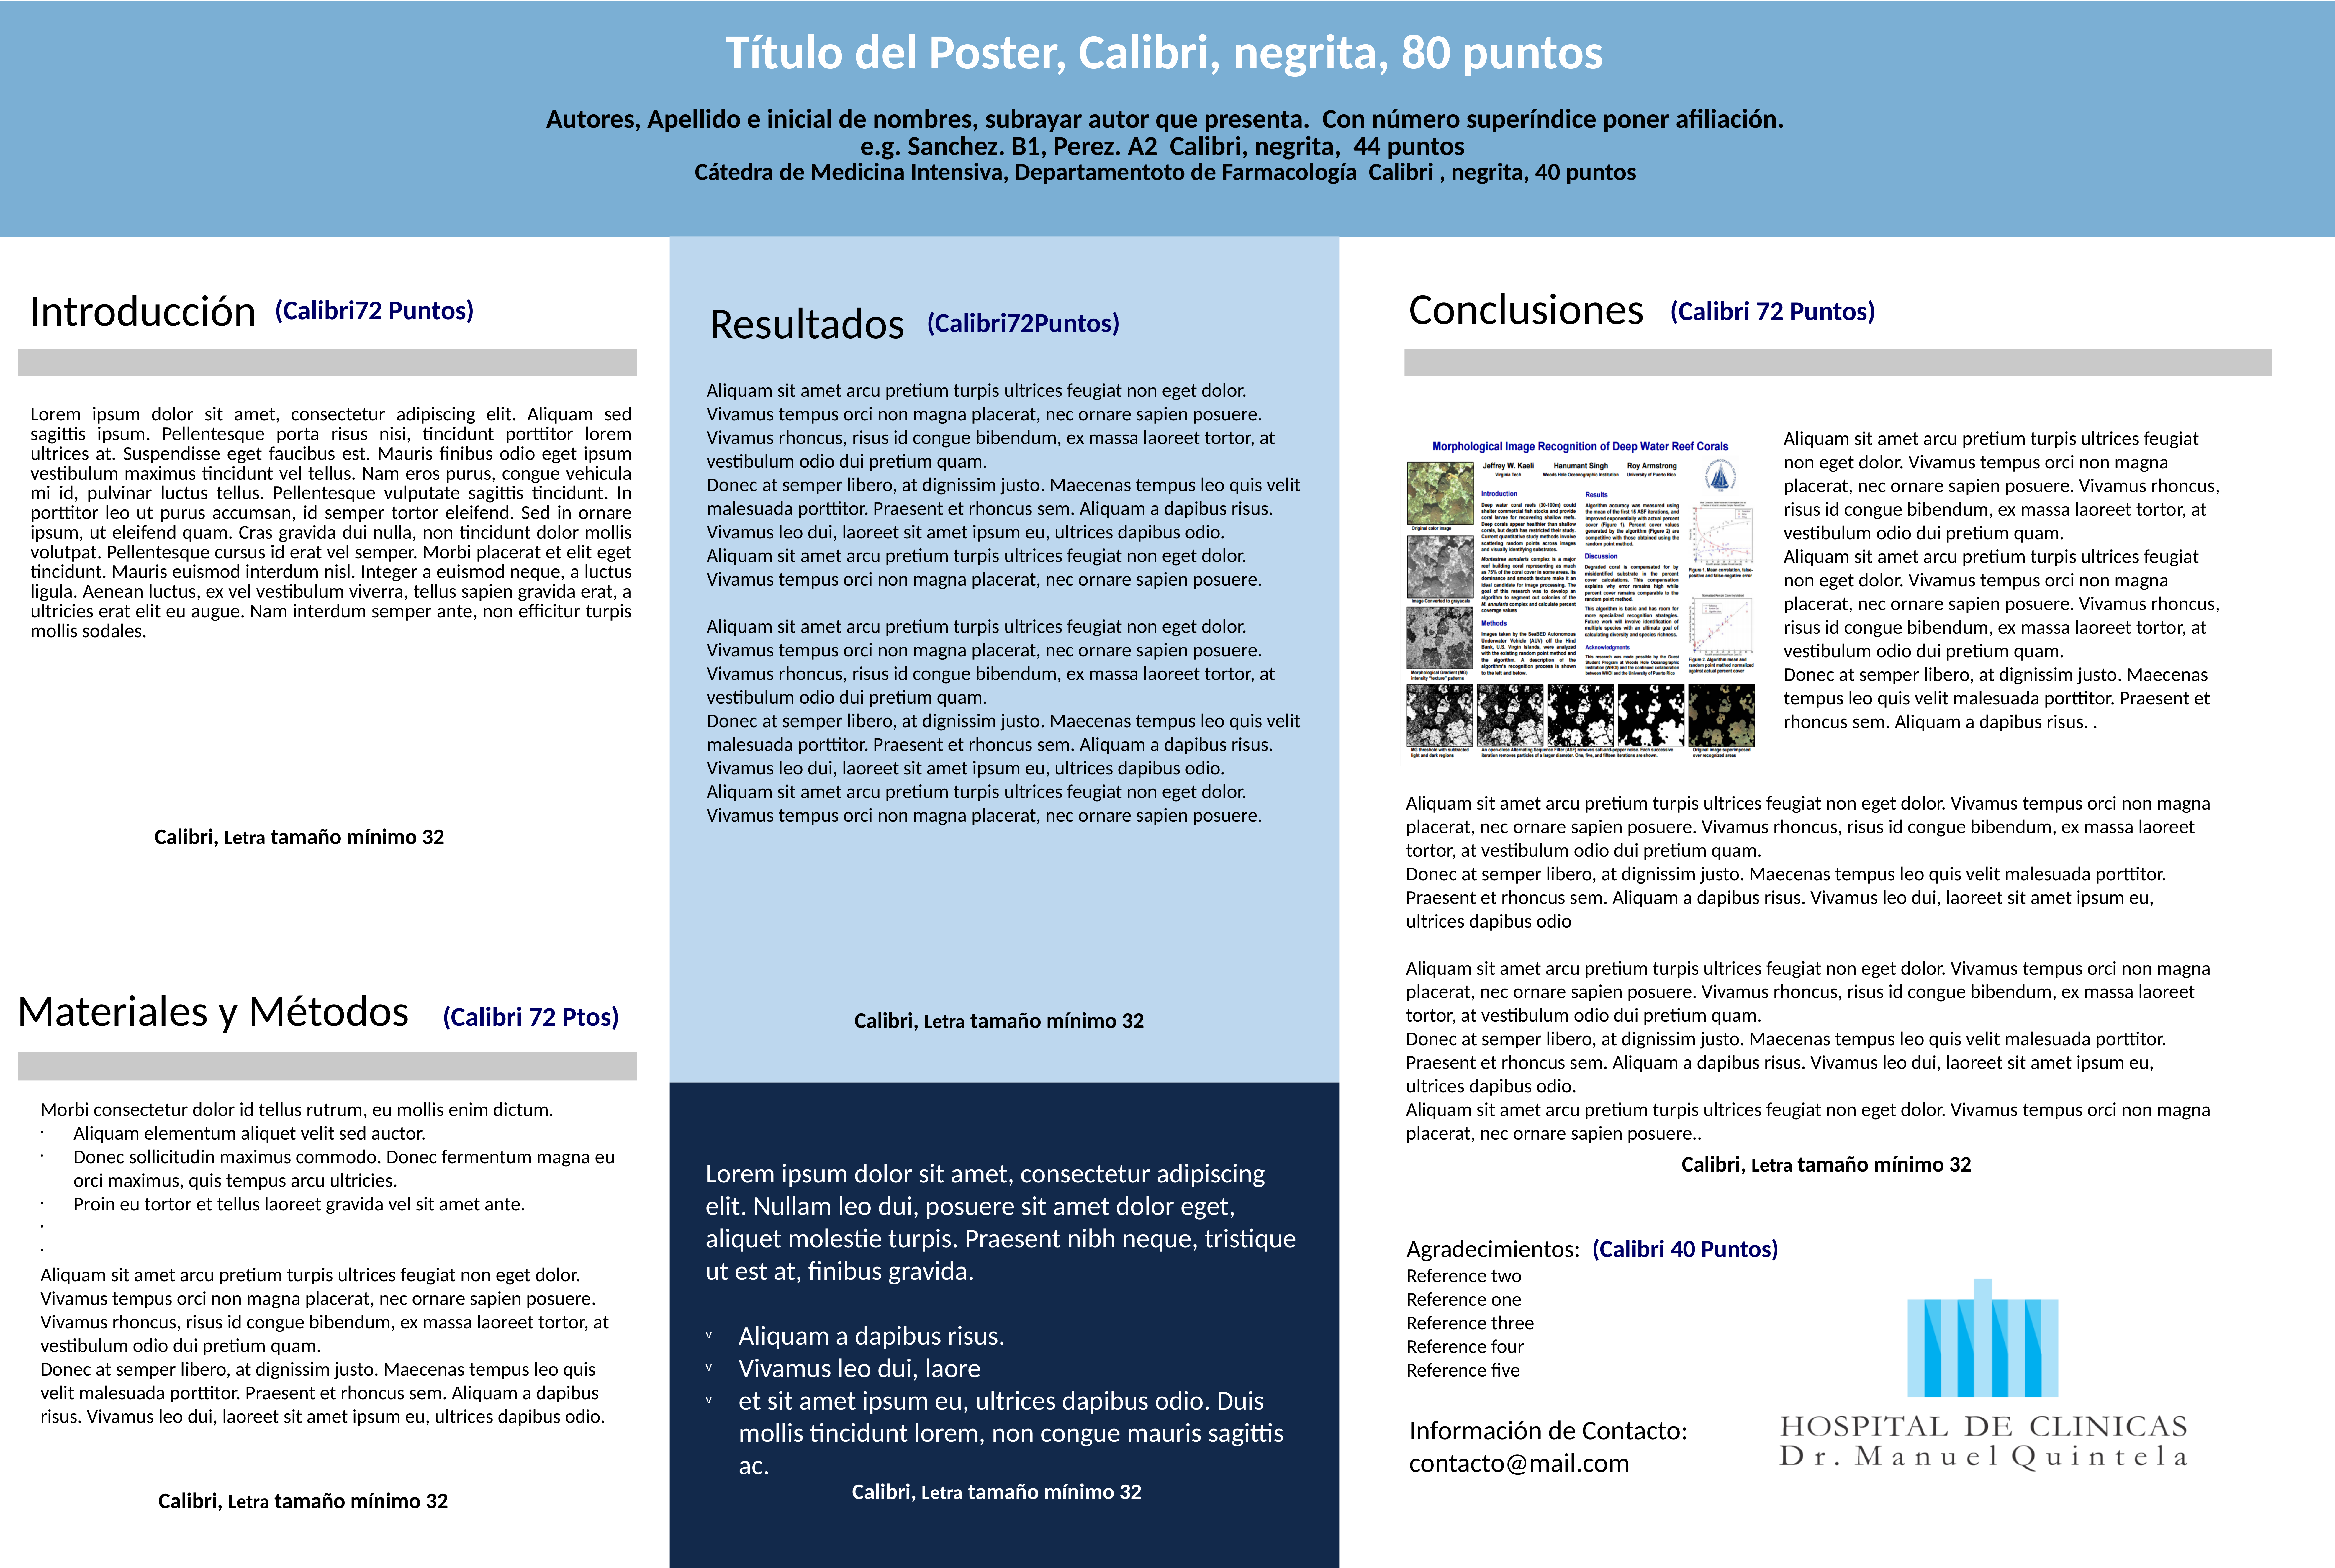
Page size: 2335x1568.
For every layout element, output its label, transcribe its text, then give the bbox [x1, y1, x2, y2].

text_box (Calibri 72 Puntos) [1666, 298, 2009, 368]
text_box Aliquam sit amet arcu pretium turpis ultrices feugiat non eget dolor. Vivamus tempus orci non magna placerat, nec ornare sapien posuere. Vivamus rhoncus, risus id congue bibendum, ex massa laoreet tortor, at vestibulum odio dui pretium quam. Donec at semper libero, at dignissim justo. Maecenas tempus leo quis velit malesuada porttitor. Praesent et rhoncus sem. Aliquam a dapibus risus. Vivamus leo dui, laoreet sit amet ipsum eu, ultrices dapibus odio. Aliquam sit amet arcu pretium turpis ultrices feugiat non eget dolor. Vivamus tempus orci non magna placerat, nec ornare sapien posuere. Aliquam sit amet arcu pretium turpis ultrices feugiat non eget dolor. Vivamus tempus orci non magna placerat, nec ornare sapien posuere. Vivamus rhoncus, risus id congue bibendum, ex massa laoreet tortor, at vestibulum odio dui pretium quam. Donec at semper libero, at dignissim justo. Maecenas tempus leo quis velit malesuada porttitor. Praesent et rhoncus sem. Aliquam a dapibus risus. Vivamus leo dui, laoreet sit amet ipsum eu, ultrices dapibus odio. Aliquam sit amet arcu pretium turpis ultrices feugiat non eget dolor. Vivamus tempus orci non magna placerat, nec ornare sapien posuere. [702, 375, 1310, 828]
text_box Título del Poster, Calibri, negrita, 80 puntos [683, 30, 1647, 105]
text_box Conclusiones [1404, 277, 2009, 335]
text_box Morbi consectetur dolor id tellus rutrum, eu mollis enim dictum. Aliquam elementum aliquet velit sed auctor. Donec sollicitudin maximus commodo. Donec fermentum magna eu orci maximus, quis tempus arcu ultricies. Proin eu tortor et tellus laoreet gravida vel sit amet ante. Aliquam sit amet arcu pretium turpis ultrices feugiat non eget dolor. Vivamus tempus orci non magna placerat, nec ornare sapien posuere. Vivamus rhoncus, risus id congue bibendum, ex massa laoreet tortor, at vestibulum odio dui pretium quam. Donec at semper libero, at dignissim justo. Maecenas tempus leo quis velit malesuada porttitor. Praesent et rhoncus sem. Aliquam a dapibus risus. Vivamus leo dui, laoreet sit amet ipsum eu, ultrices dapibus odio. [36, 1094, 623, 1453]
text_box Calibri, Letra tamaño mínimo 32 [848, 1480, 1147, 1516]
text_box [1404, 349, 2272, 376]
text_box (Calibri72 Puntos) [271, 297, 589, 368]
text_box Calibri, Letra tamaño mínimo 32 [850, 1009, 1149, 1045]
text_box Información de Contacto: contacto@mail.com [1405, 1410, 1881, 1512]
text_box Aliquam sit amet arcu pretium turpis ultrices feugiat non eget dolor. Vivamus tempus orci non magna placerat, nec ornare sapien posuere. Vivamus rhoncus, risus id congue bibendum, ex massa laoreet tortor, at vestibulum odio dui pretium quam. Donec at semper libero, at dignissim justo. Maecenas tempus leo quis velit malesuada porttitor. Praesent et rhoncus sem. Aliquam a dapibus risus. Vivamus leo dui, laoreet sit amet ipsum eu, ultrices dapibus odio Aliquam sit amet arcu pretium turpis ultrices feugiat non eget dolor. Vivamus tempus orci non magna placerat, nec ornare sapien posuere. Vivamus rhoncus, risus id congue bibendum, ex massa laoreet tortor, at vestibulum odio dui pretium quam. Donec at semper libero, at dignissim justo. Maecenas tempus leo quis velit malesuada porttitor. Praesent et rhoncus sem. Aliquam a dapibus risus. Vivamus leo dui, laoreet sit amet ipsum eu, ultrices dapibus odio. Aliquam sit amet arcu pretium turpis ultrices feugiat non eget dolor. Vivamus tempus orci non magna placerat, nec ornare sapien posuere.. [1401, 788, 2216, 1146]
text_box Lorem ipsum dolor sit amet, consectetur adipiscing elit. Nullam leo dui, posuere sit amet dolor eget, aliquet molestie turpis. Praesent nibh neque, tristique ut est at, finibus gravida. Aliquam a dapibus risus. Vivamus leo dui, laore et sit amet ipsum eu, ultrices dapibus odio. Duis mollis tincidunt lorem, non congue mauris sagittis ac. [701, 1153, 1306, 1482]
text_box [18, 349, 637, 376]
text_box Lorem ipsum dolor sit amet, consectetur adipiscing elit. Aliquam sed sagittis ipsum. Pellentesque porta risus nisi, tincidunt porttitor lorem ultrices at. Suspendisse eget faucibus est. Mauris finibus odio eget ipsum vestibulum maximus tincidunt vel tellus. Nam eros purus, congue vehicula mi id, pulvinar luctus tellus. Pellentesque vulputate sagittis tincidunt. In porttitor leo ut purus accumsan, id semper tortor eleifend. Sed in ornare ipsum, ut eleifend quam. Cras gravida dui nulla, non tincidunt dolor mollis volutpat. Pellentesque cursus id erat vel semper. Morbi placerat et elit eget tincidunt. Mauris euismod interdum nisl. Integer a euismod neque, a luctus ligula. Aenean luctus, ex vel vestibulum viverra, tellus sapien gravida erat, a ultricies erat elit eu augue. Nam interdum semper ante, non efficitur turpis mollis sodales. [26, 404, 637, 831]
text_box (Calibri72Puntos) [922, 309, 1168, 350]
text_box [18, 1052, 637, 1081]
text_box (Calibri 72 Ptos) [438, 1003, 637, 1074]
picture [1725, 1254, 2241, 1507]
text_box Aliquam sit amet arcu pretium turpis ultrices feugiat non eget dolor. Vivamus tempus orci non magna placerat, nec ornare sapien posuere. Vivamus rhoncus, risus id congue bibendum, ex massa laoreet tortor, at vestibulum odio dui pretium quam. Aliquam sit amet arcu pretium turpis ultrices feugiat non eget dolor. Vivamus tempus orci non magna placerat, nec ornare sapien posuere. Vivamus rhoncus, risus id congue bibendum, ex massa laoreet tortor, at vestibulum odio dui pretium quam. Donec at semper libero, at dignissim justo. Maecenas tempus leo quis velit malesuada porttitor. Praesent et rhoncus sem. Aliquam a dapibus risus. . [1779, 423, 2233, 734]
text_box Introducción [25, 279, 426, 337]
text_box Agradecimientos: (Calibri 40 Puntos) Reference two Reference one Reference three Reference four Reference five [1402, 1228, 1879, 1383]
text_box [0, 1, 2335, 1568]
text_box Calibri, Letra tamaño mínimo 32 [150, 831, 449, 861]
text_box Autores, Apellido e inicial de nombres, subrayar autor que presenta. Con número superíndice poner afiliación. e.g. Sanchez. B1, Perez. A2 Calibri, negrita, 44 puntos Cátedra de Medicina Intensiva, Departamentoto de Farmacología Calibri , negrita, 40 puntos [542, 105, 1793, 231]
text_box Resultados [705, 292, 1310, 350]
text_box Calibri, Letra tamaño mínimo 32 [154, 1489, 453, 1525]
text_box Calibri, Letra tamaño mínimo 32 [1677, 1153, 1976, 1188]
text_box Materiales y Métodos [0, 979, 443, 1037]
picture [1392, 432, 1770, 766]
